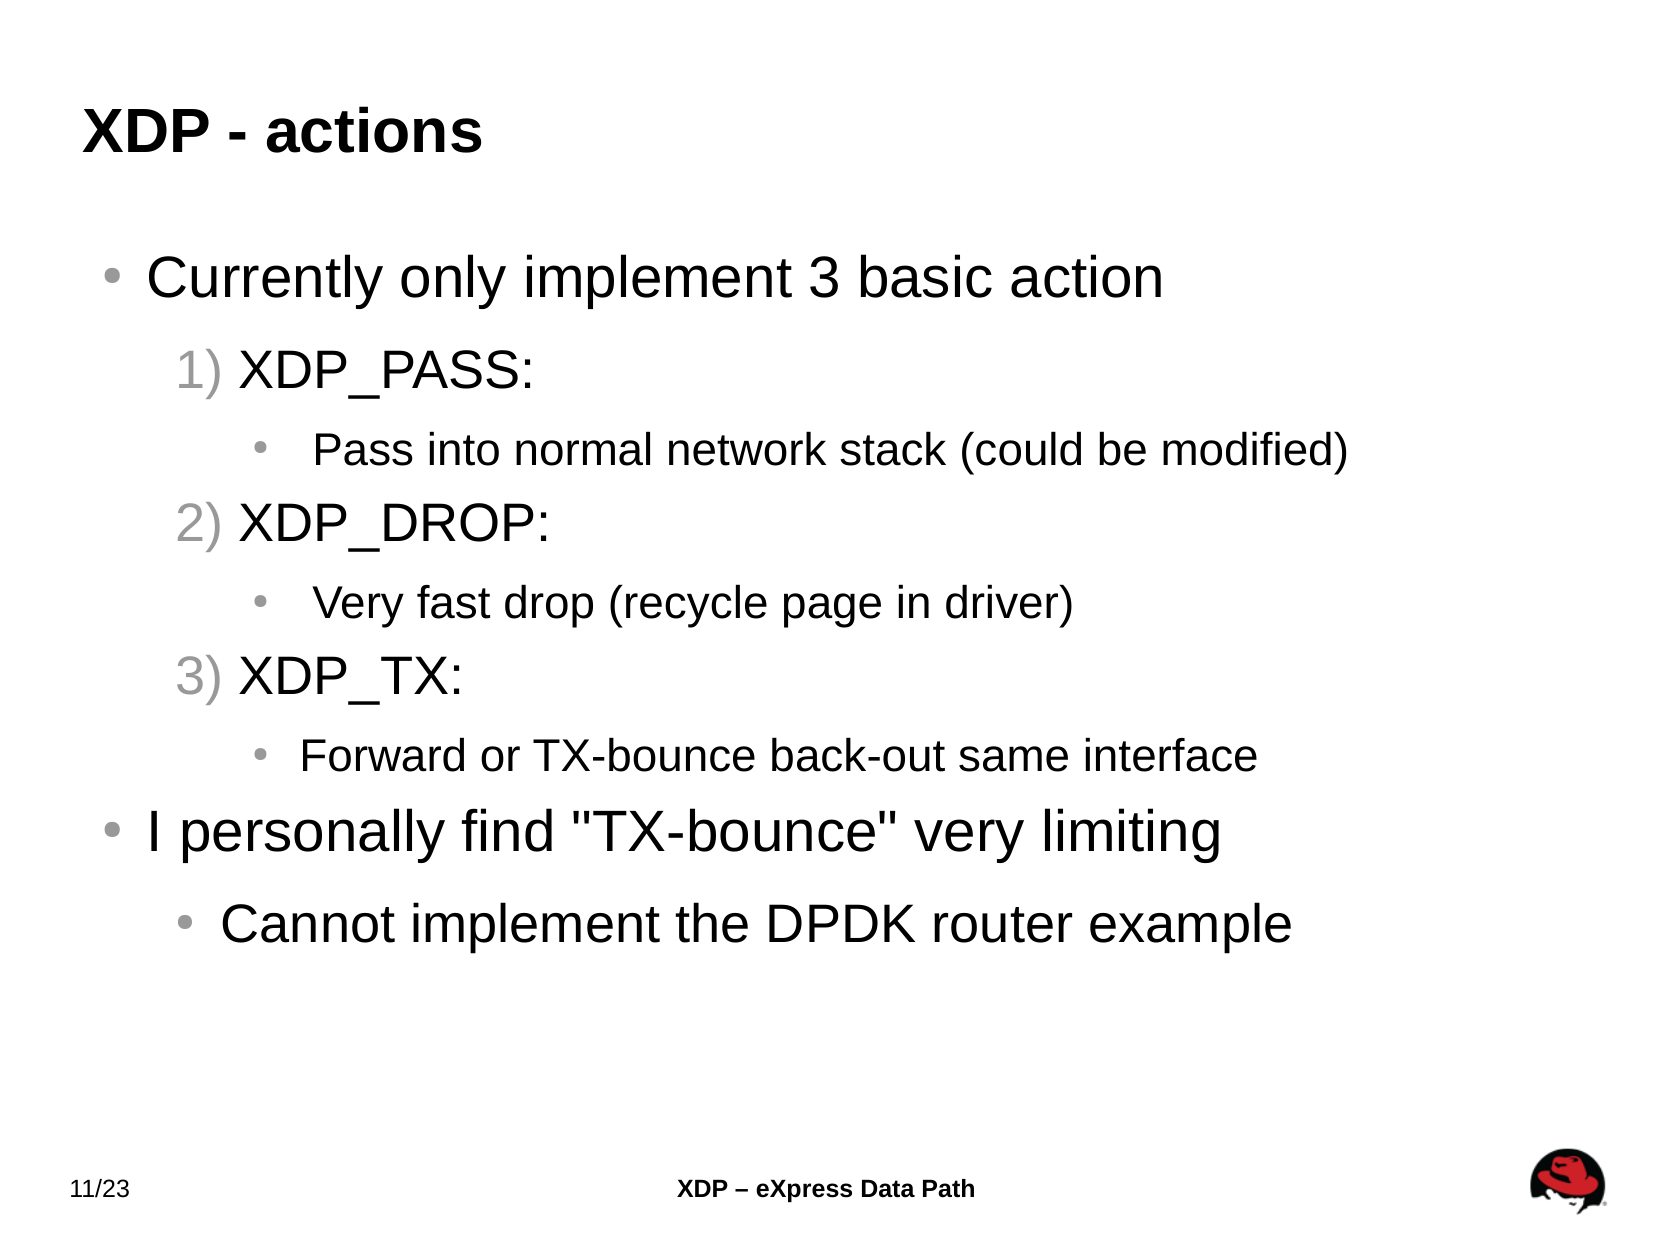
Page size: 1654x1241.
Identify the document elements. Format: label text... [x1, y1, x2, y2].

list Currently only implement 3 basic action XDP_PASS: Pass into normal network stack (could be modified) XDP_DROP: Very fast drop (recycle page in driver) XDP_TX: Forward or TX-bounce back-out same interface I personally find "TX-bounce" very limiting Cannot implement the DPDK router example [86, 244, 1576, 1039]
picture [1529, 1146, 1613, 1224]
title XDP - actions [82, 37, 1571, 226]
